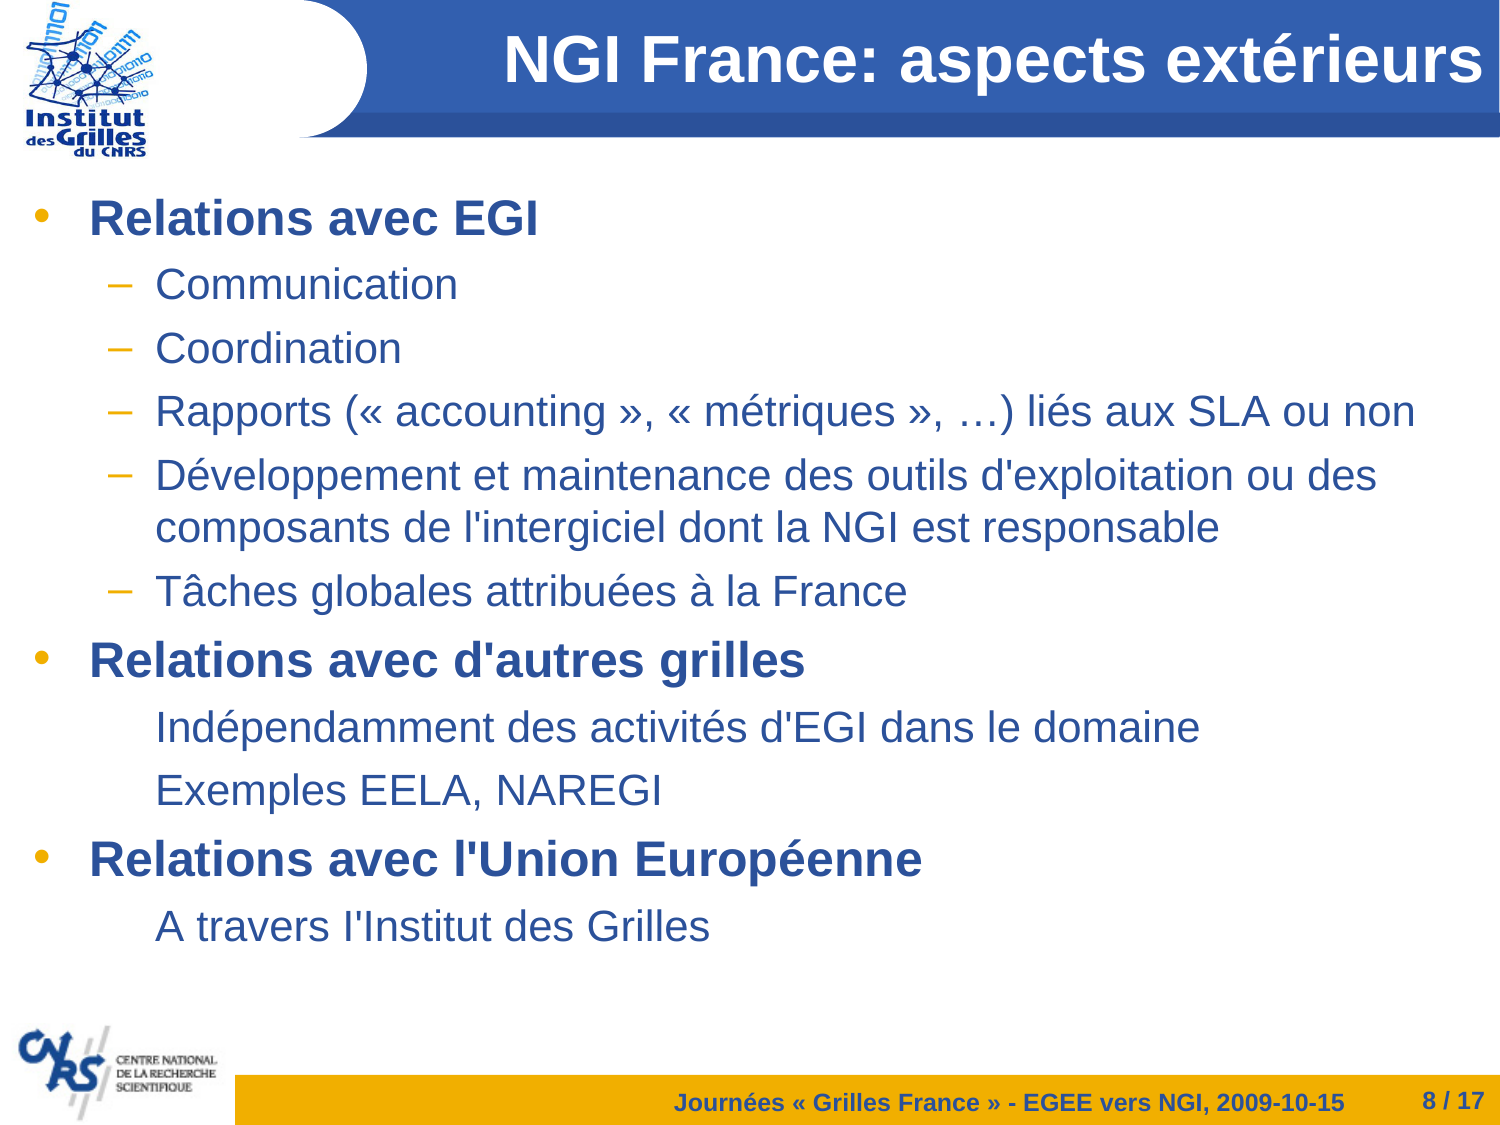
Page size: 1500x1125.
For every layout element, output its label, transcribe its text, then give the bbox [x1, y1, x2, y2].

list Relations avec EGI Communication Coordination Rapports (« accounting », « métriques », …) liés aux SLA ou non Développement et maintenance des outils d'exploitation ou des composants de l'intergiciel dont la NGI est responsable Tâches globales attribuées à la France Relations avec d'autres grilles Indépendamment des activités d'EGI dans le domaine Exemples EELA, NAREGI Relations avec l'Union Européenne A travers I'Institut des Grilles [18, 177, 1468, 1069]
text_box <numéro> / 17 [1397, 1076, 1500, 1125]
text_box Journées « Grilles France » - EGEE vers NGI, 2009-10-15 [261, 1079, 1362, 1125]
picture [0, 0, 178, 159]
picture [0, 1023, 235, 1125]
title NGI France: aspects extérieurs [395, 0, 1500, 113]
